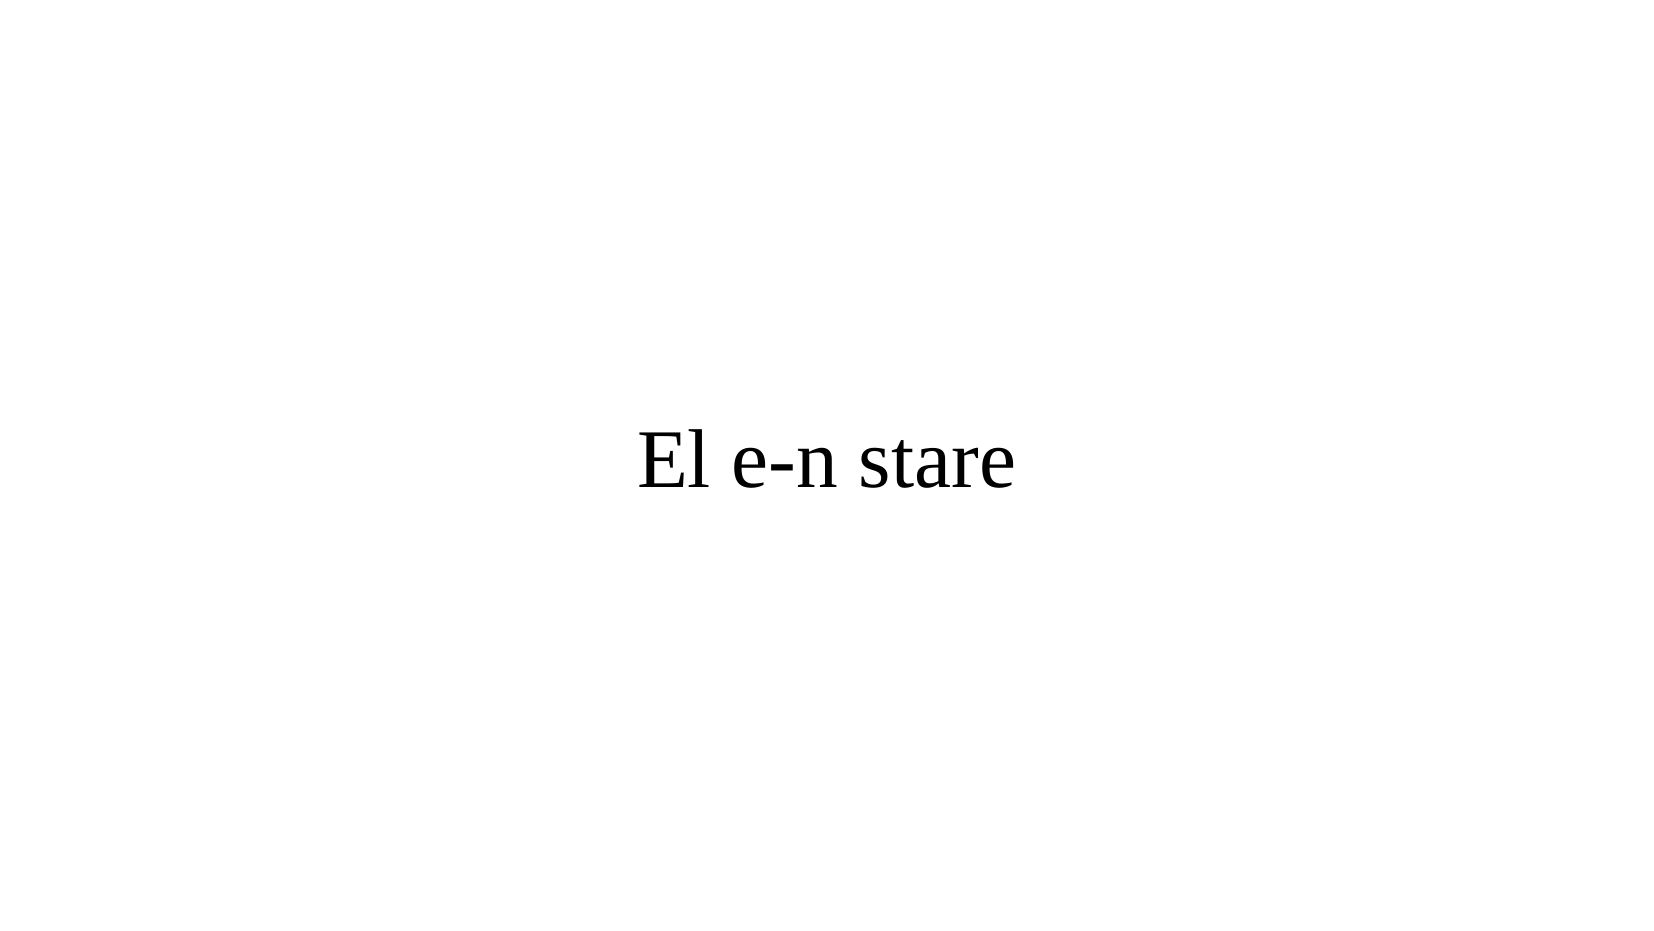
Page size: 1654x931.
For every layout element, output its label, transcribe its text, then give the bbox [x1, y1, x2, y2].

subtitle El e-n stare [0, 396, 1654, 505]
